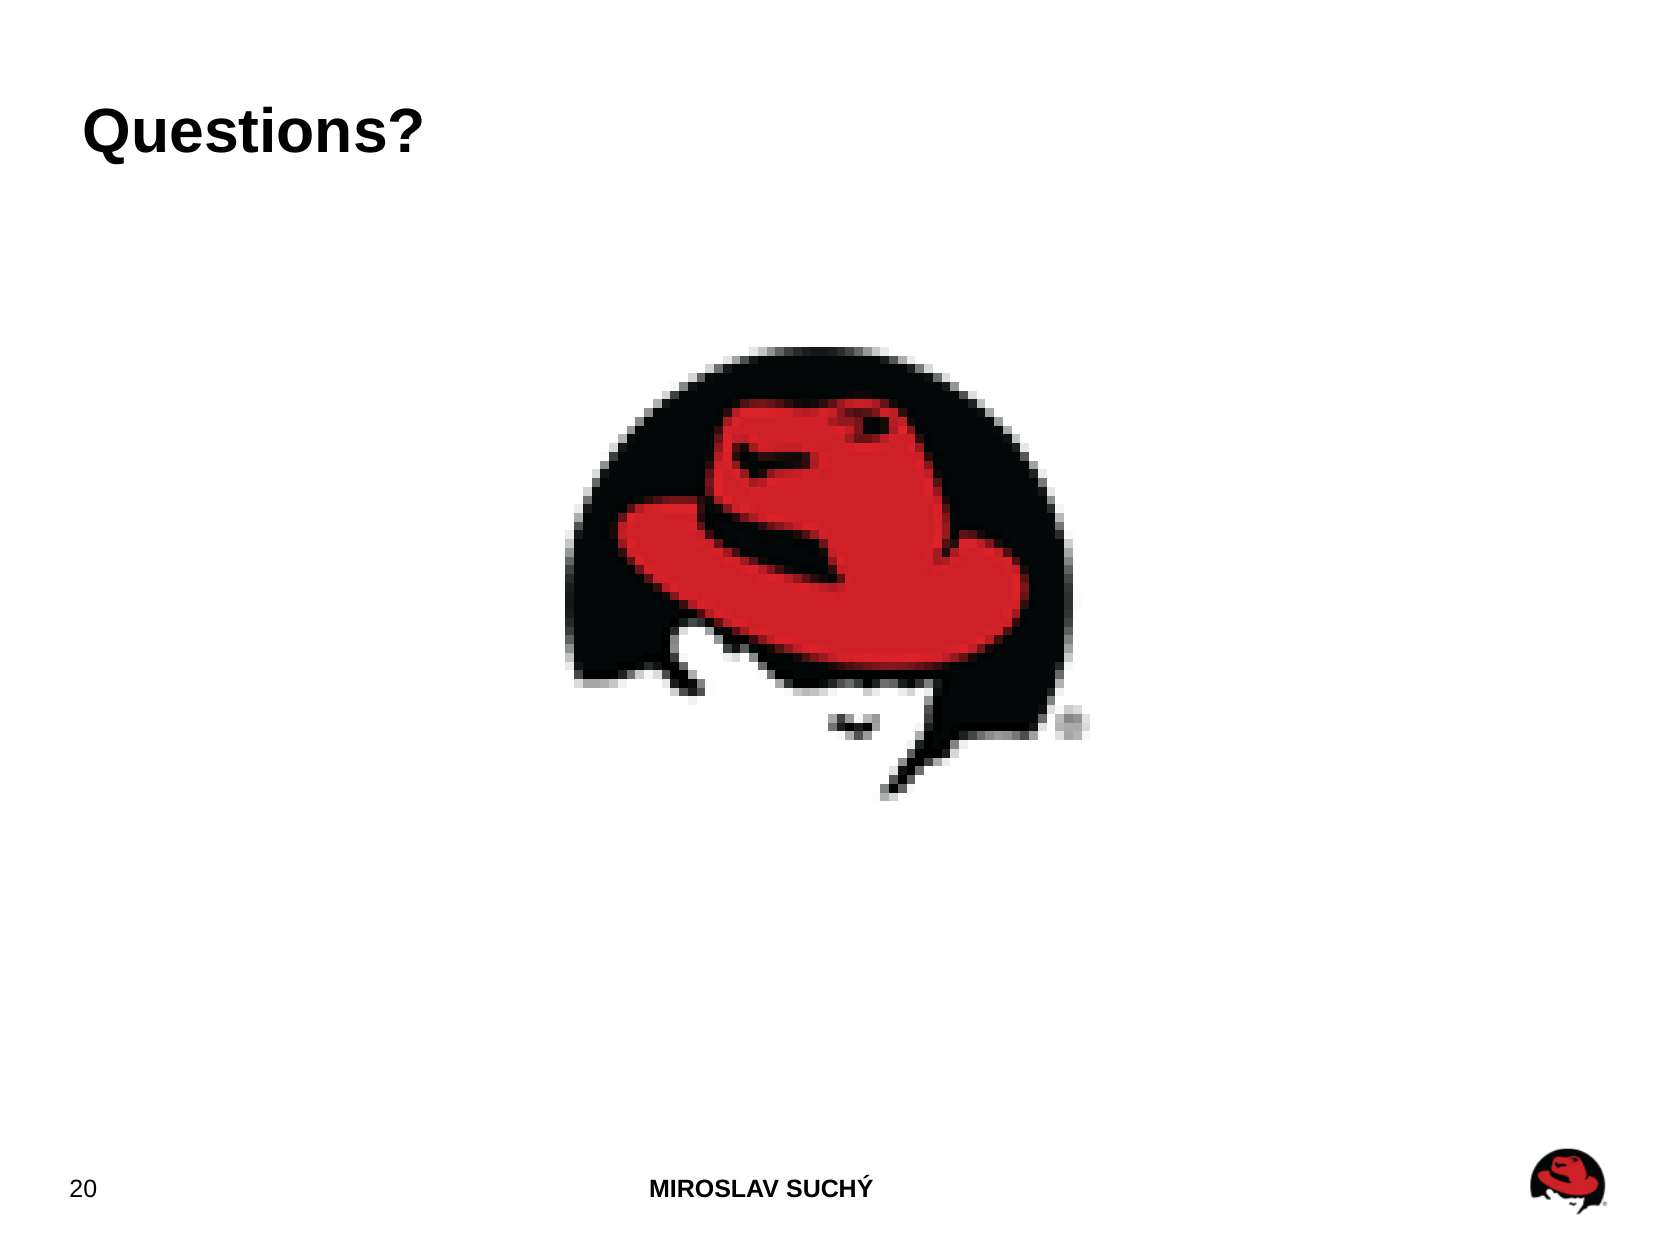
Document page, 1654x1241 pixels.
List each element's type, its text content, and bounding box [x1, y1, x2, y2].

title Questions? [82, 45, 1571, 218]
picture [1529, 1146, 1613, 1224]
picture [557, 330, 1126, 863]
